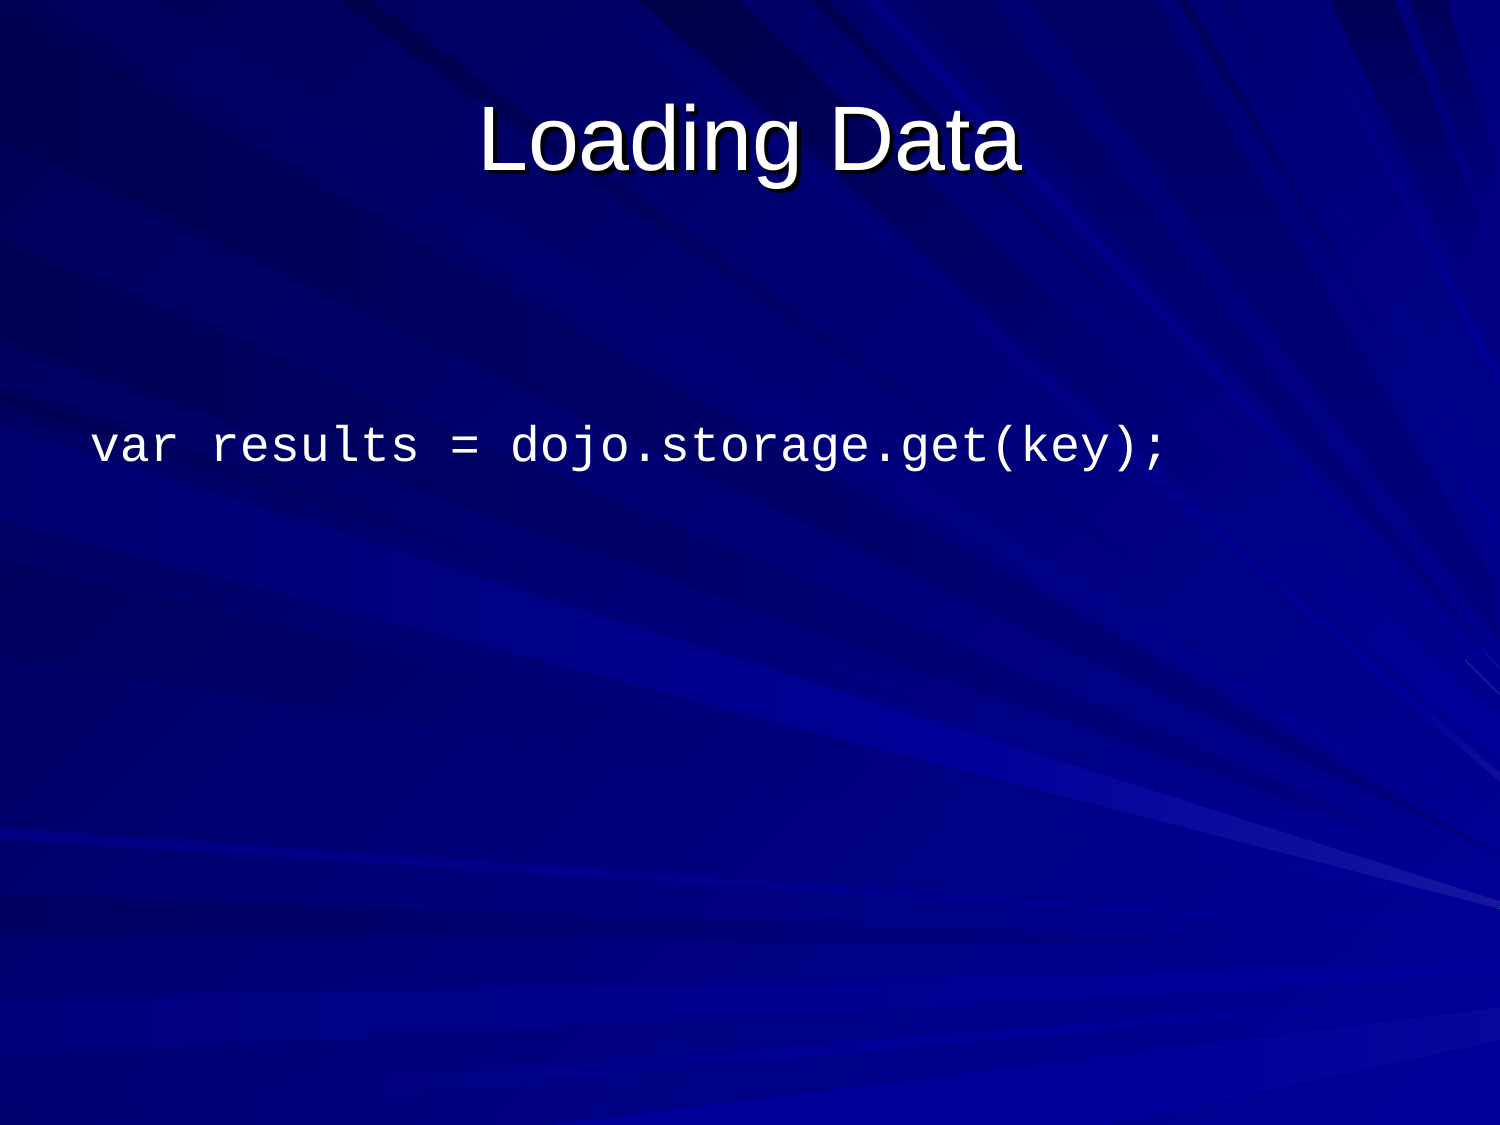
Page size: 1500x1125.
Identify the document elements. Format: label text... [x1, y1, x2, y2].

title Loading Data [75, 51, 1425, 226]
text_box var results = dojo.storage.get(key); [75, 412, 1463, 535]
